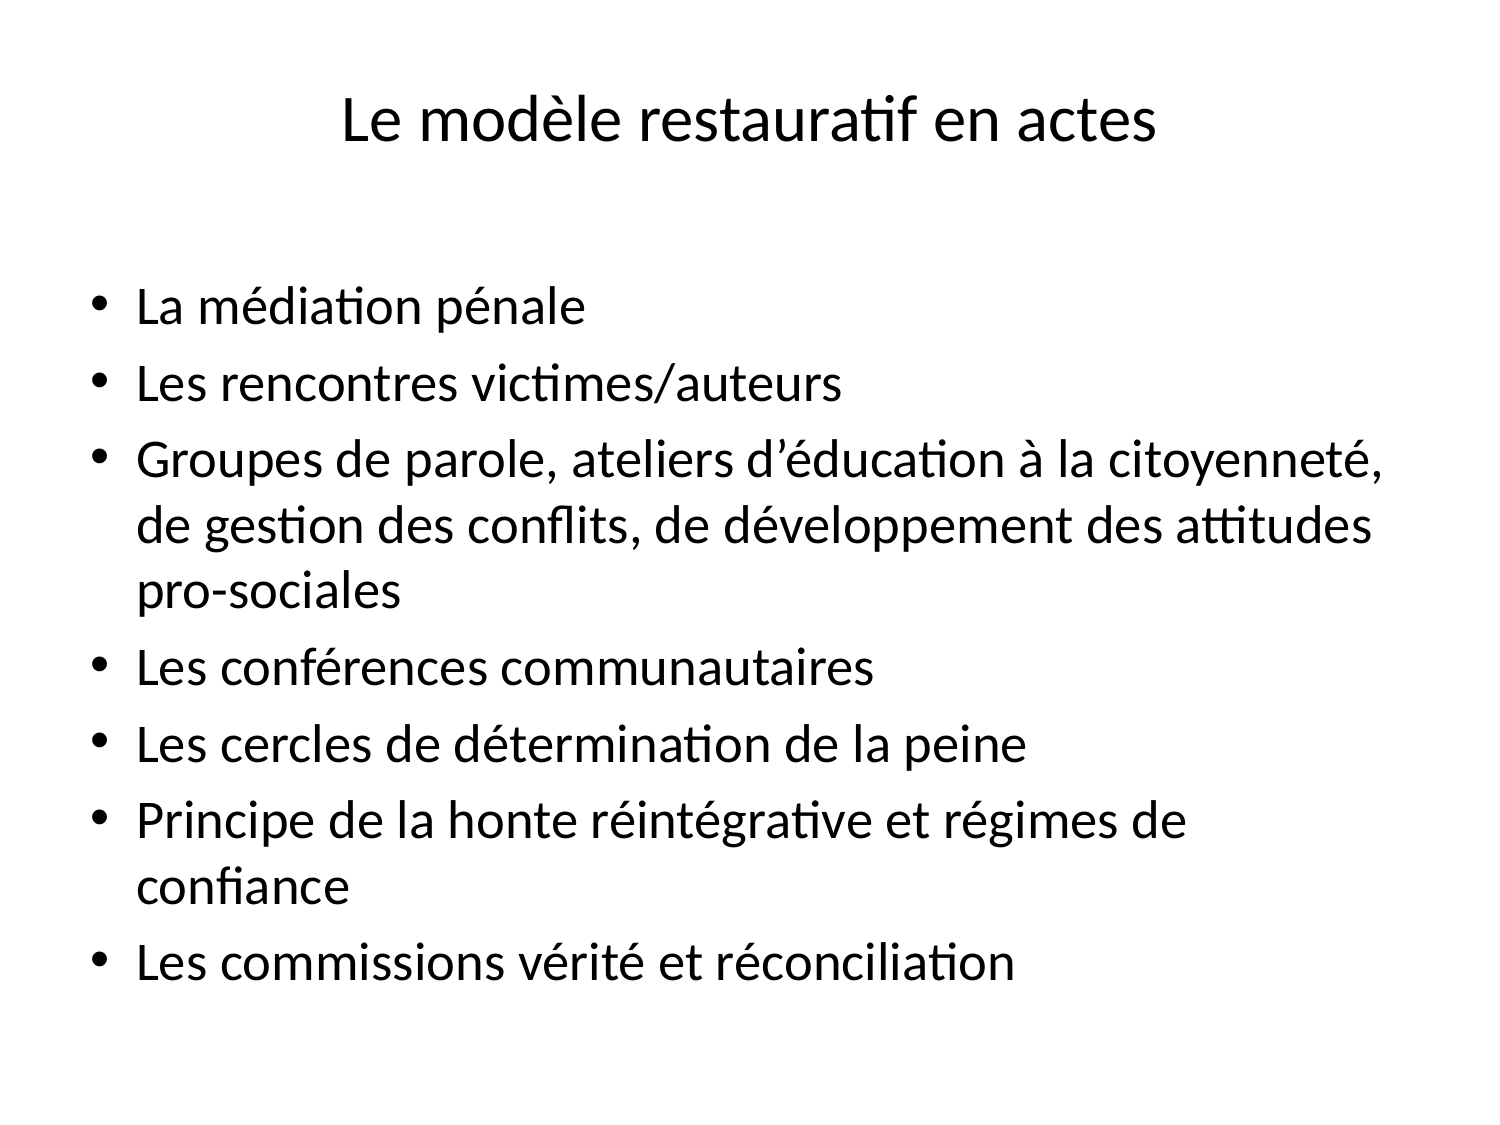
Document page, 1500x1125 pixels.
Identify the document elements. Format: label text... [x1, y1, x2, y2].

list La médiation pénale Les rencontres victimes/auteurs Groupes de parole, ateliers d’éducation à la citoyenneté, de gestion des conflits, de développement des attitudes pro-sociales Les conférences communautaires Les cercles de détermination de la peine Principe de la honte réintégrative et régimes de confiance Les commissions vérité et réconciliation [75, 262, 1425, 1005]
title Le modèle restauratif en actes [75, 45, 1425, 185]
